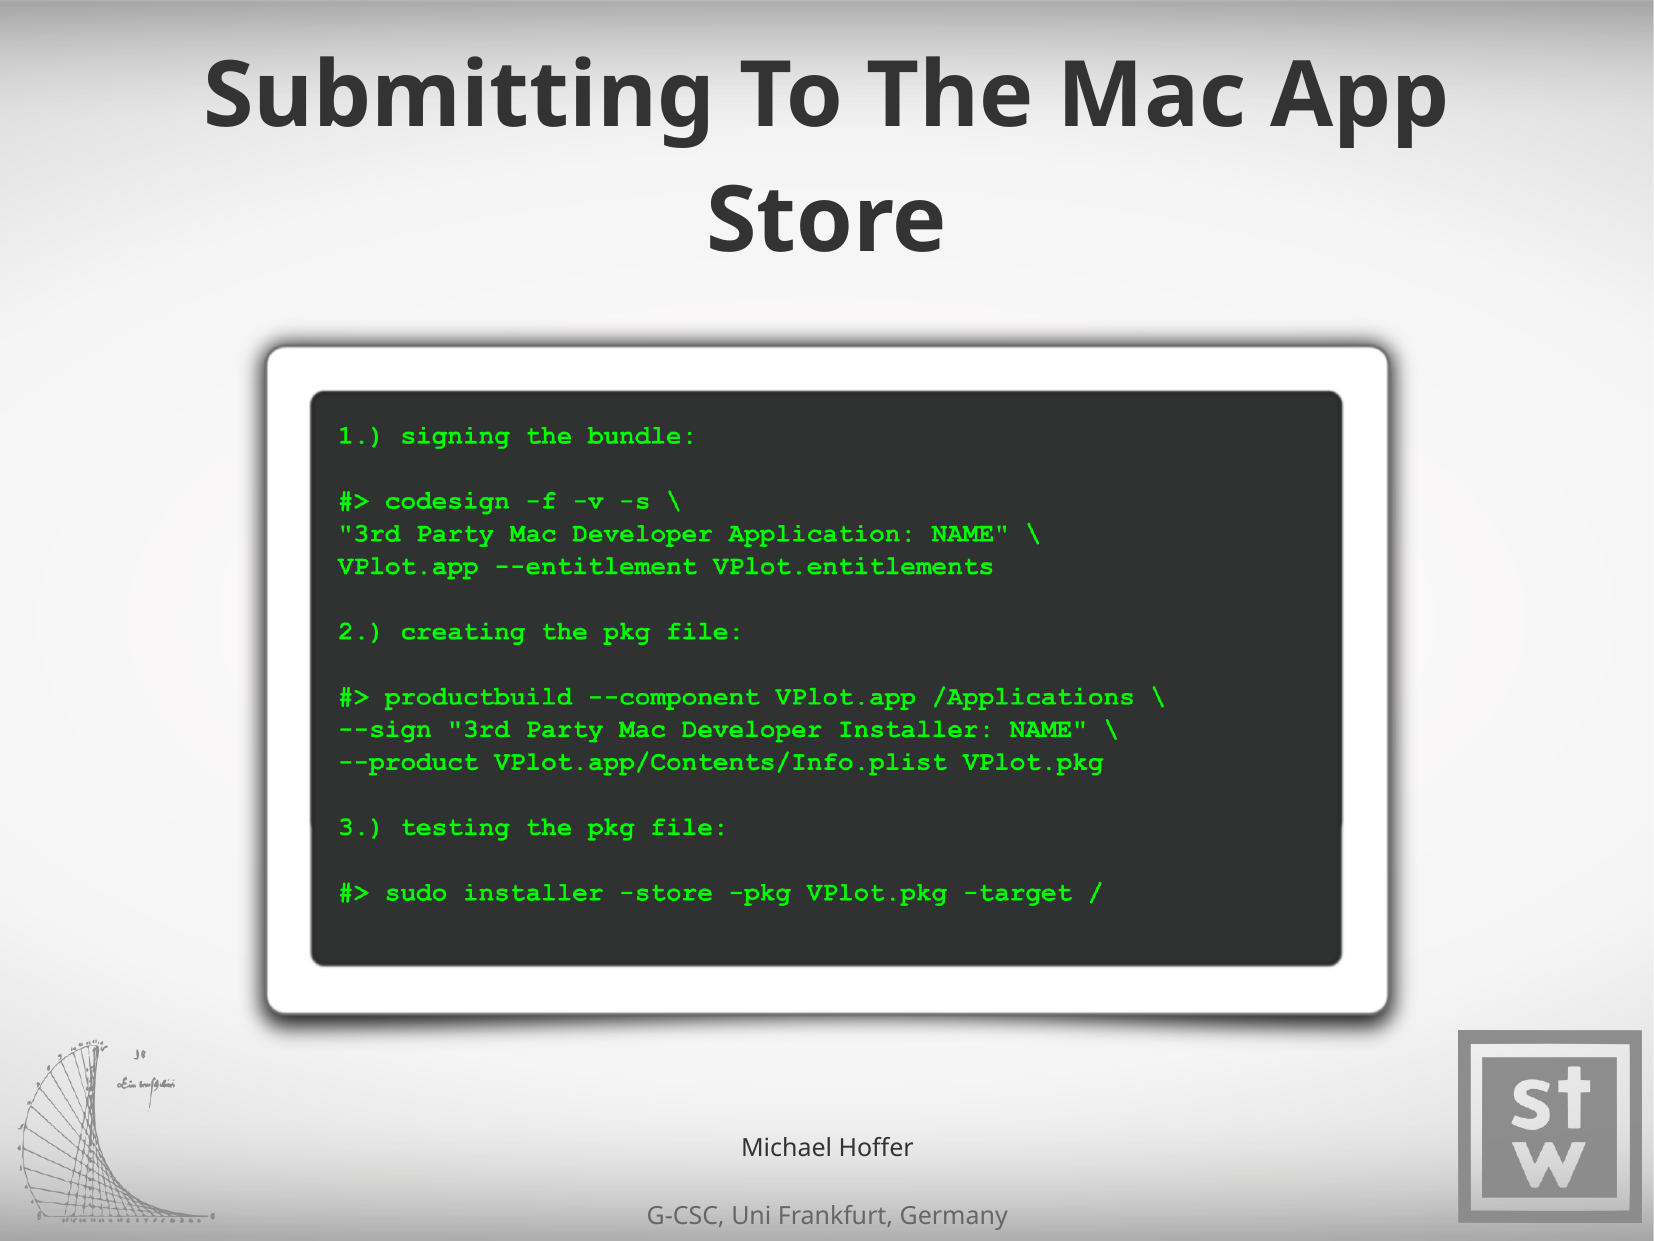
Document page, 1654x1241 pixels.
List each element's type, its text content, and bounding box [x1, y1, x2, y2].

title Submitting To The Mac App Store [82, 46, 1571, 260]
picture [0, 0, 1654, 1241]
